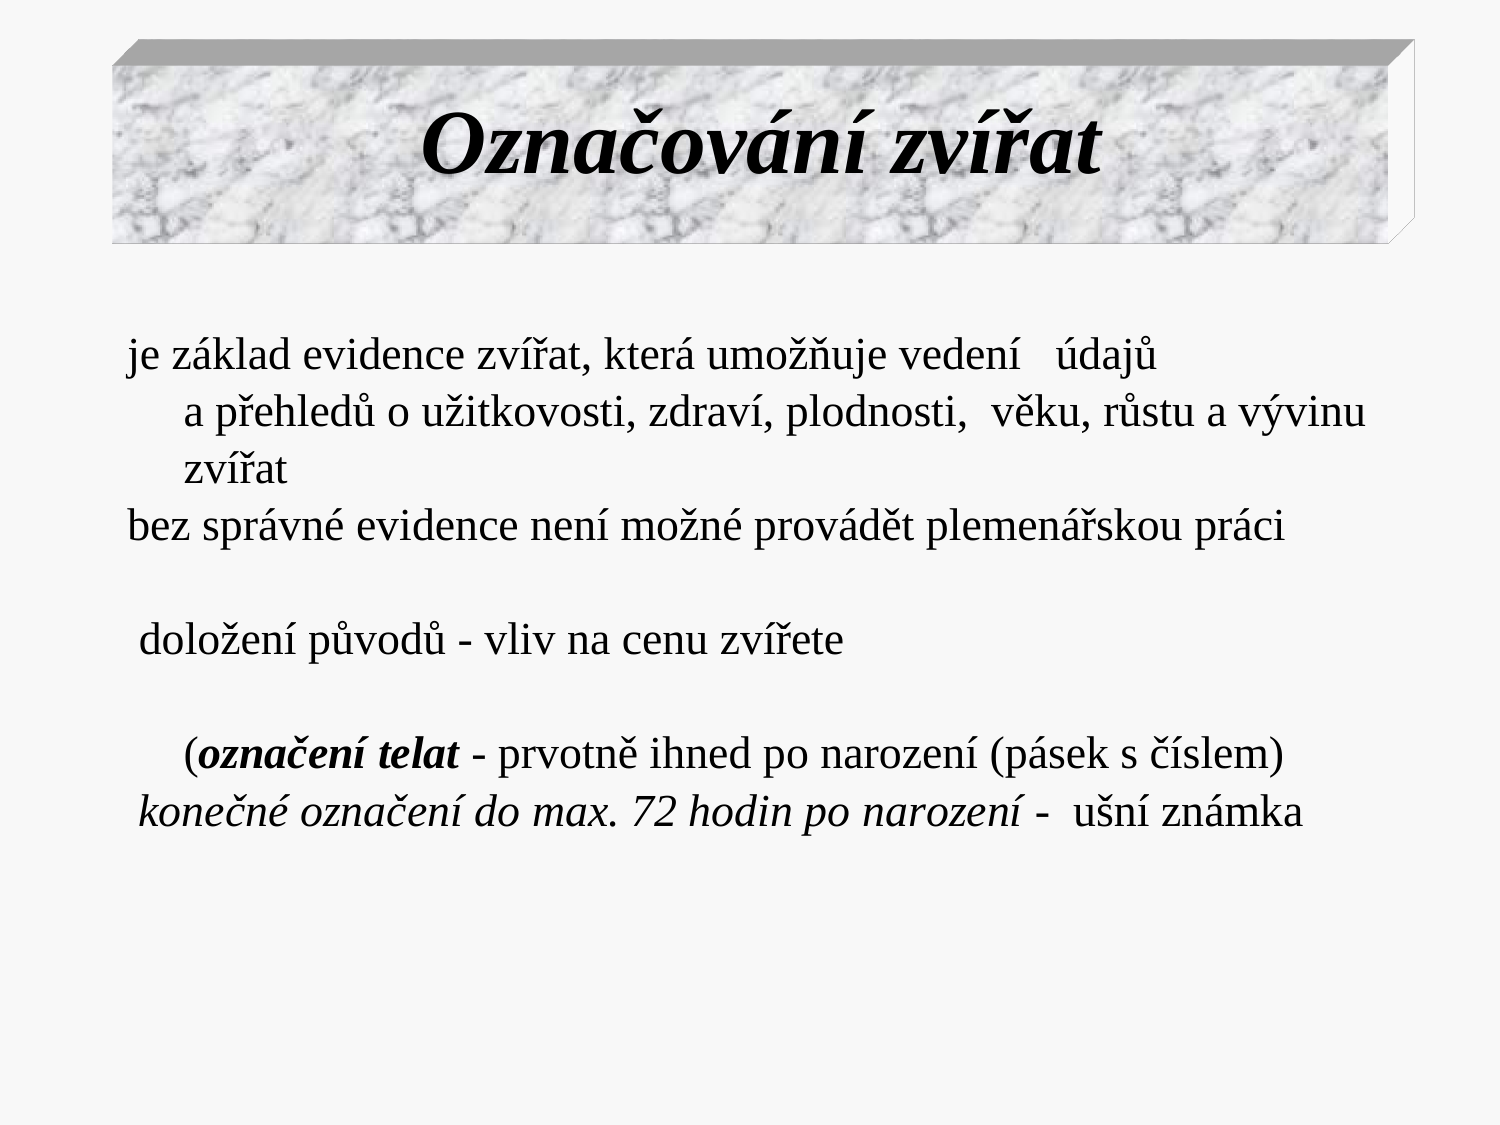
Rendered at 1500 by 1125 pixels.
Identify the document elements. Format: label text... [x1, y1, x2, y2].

text_box [112, 39, 1414, 243]
list je základ evidence zvířat, která umožňuje vedení údajů a přehledů o užitkovosti, zdraví, plodnosti, věku, růstu a vývinu zvířat bez správné evidence není možné provádět plemenářskou práci doložení původů - vliv na cenu zvířete (označení telat - prvotně ihned po narození (pásek s číslem) konečné označení do max. 72 hodin po narození - ušní známka [112, 324, 1388, 1125]
title Označování zvířat [112, 76, 1388, 312]
